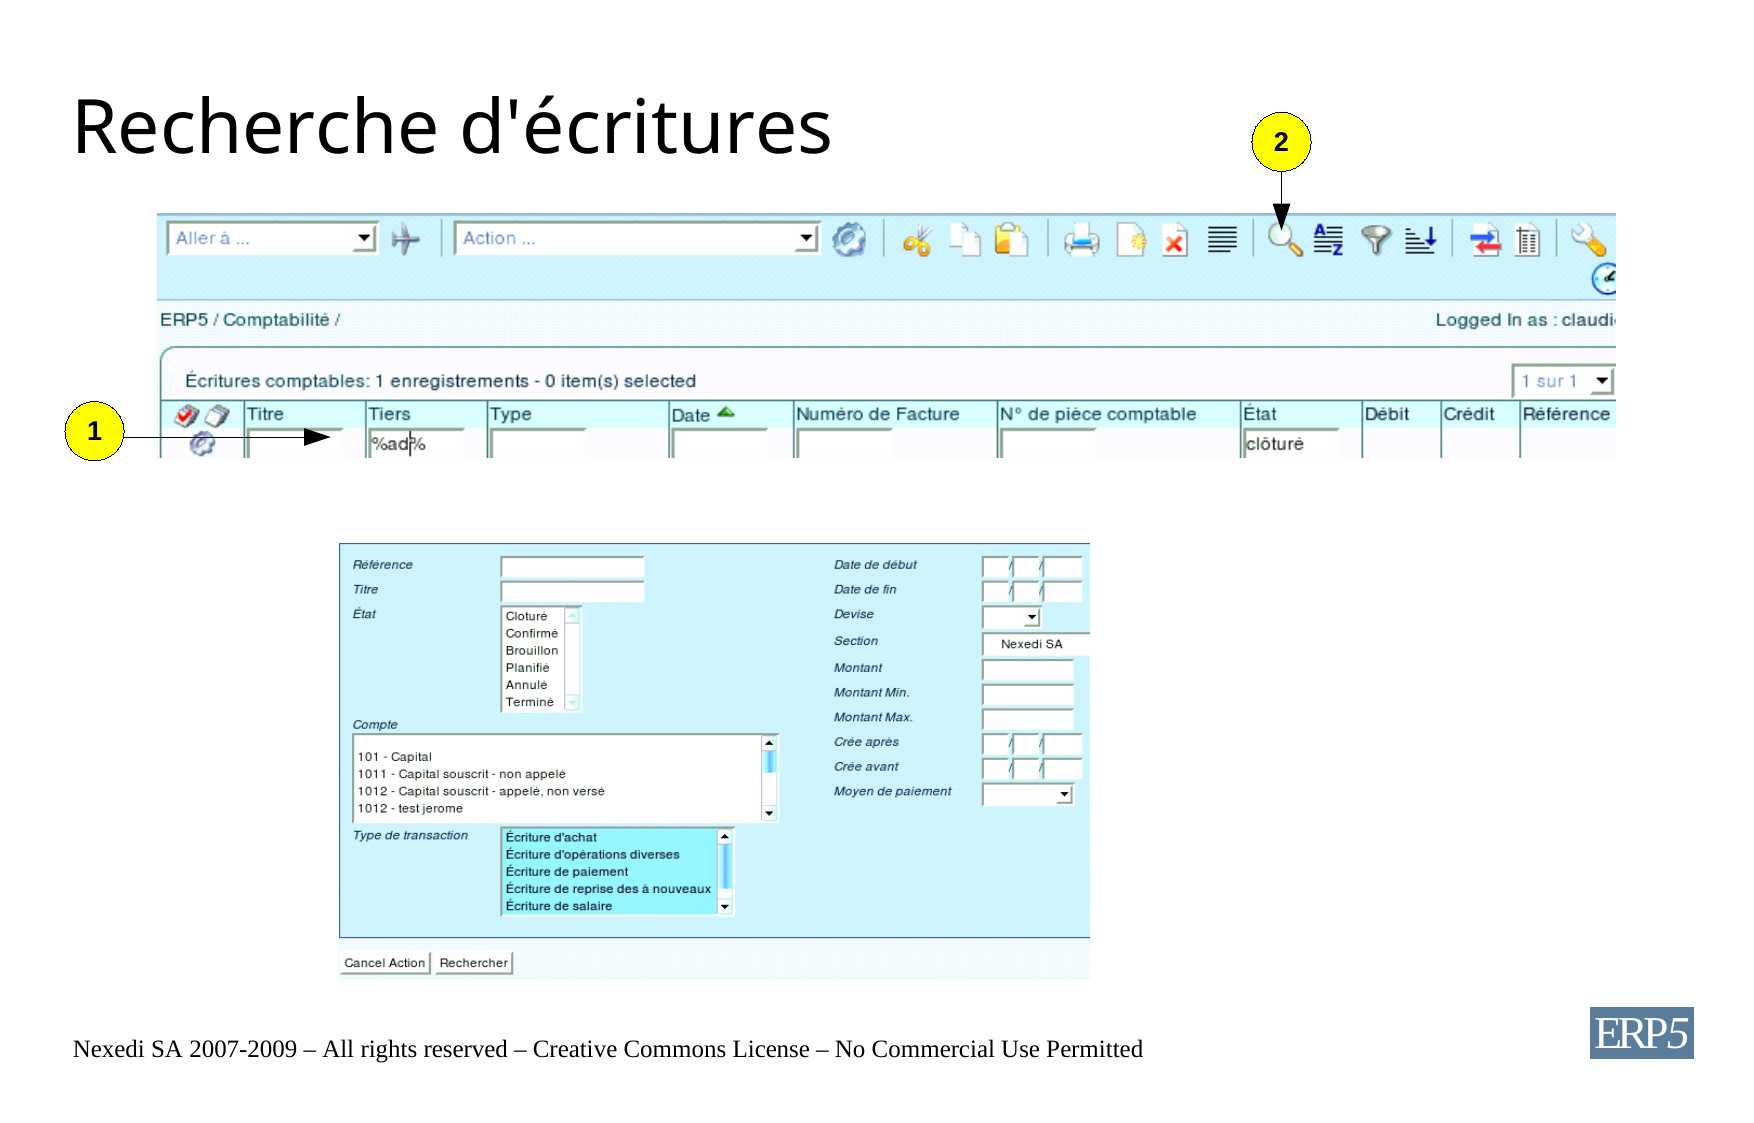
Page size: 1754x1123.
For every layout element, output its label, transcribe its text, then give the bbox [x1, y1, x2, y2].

title Recherche d'écritures [71, 63, 1707, 187]
picture [338, 542, 1090, 980]
text_box 2 [1251, 112, 1312, 172]
text_box 1 [64, 401, 125, 461]
picture [157, 213, 1616, 458]
